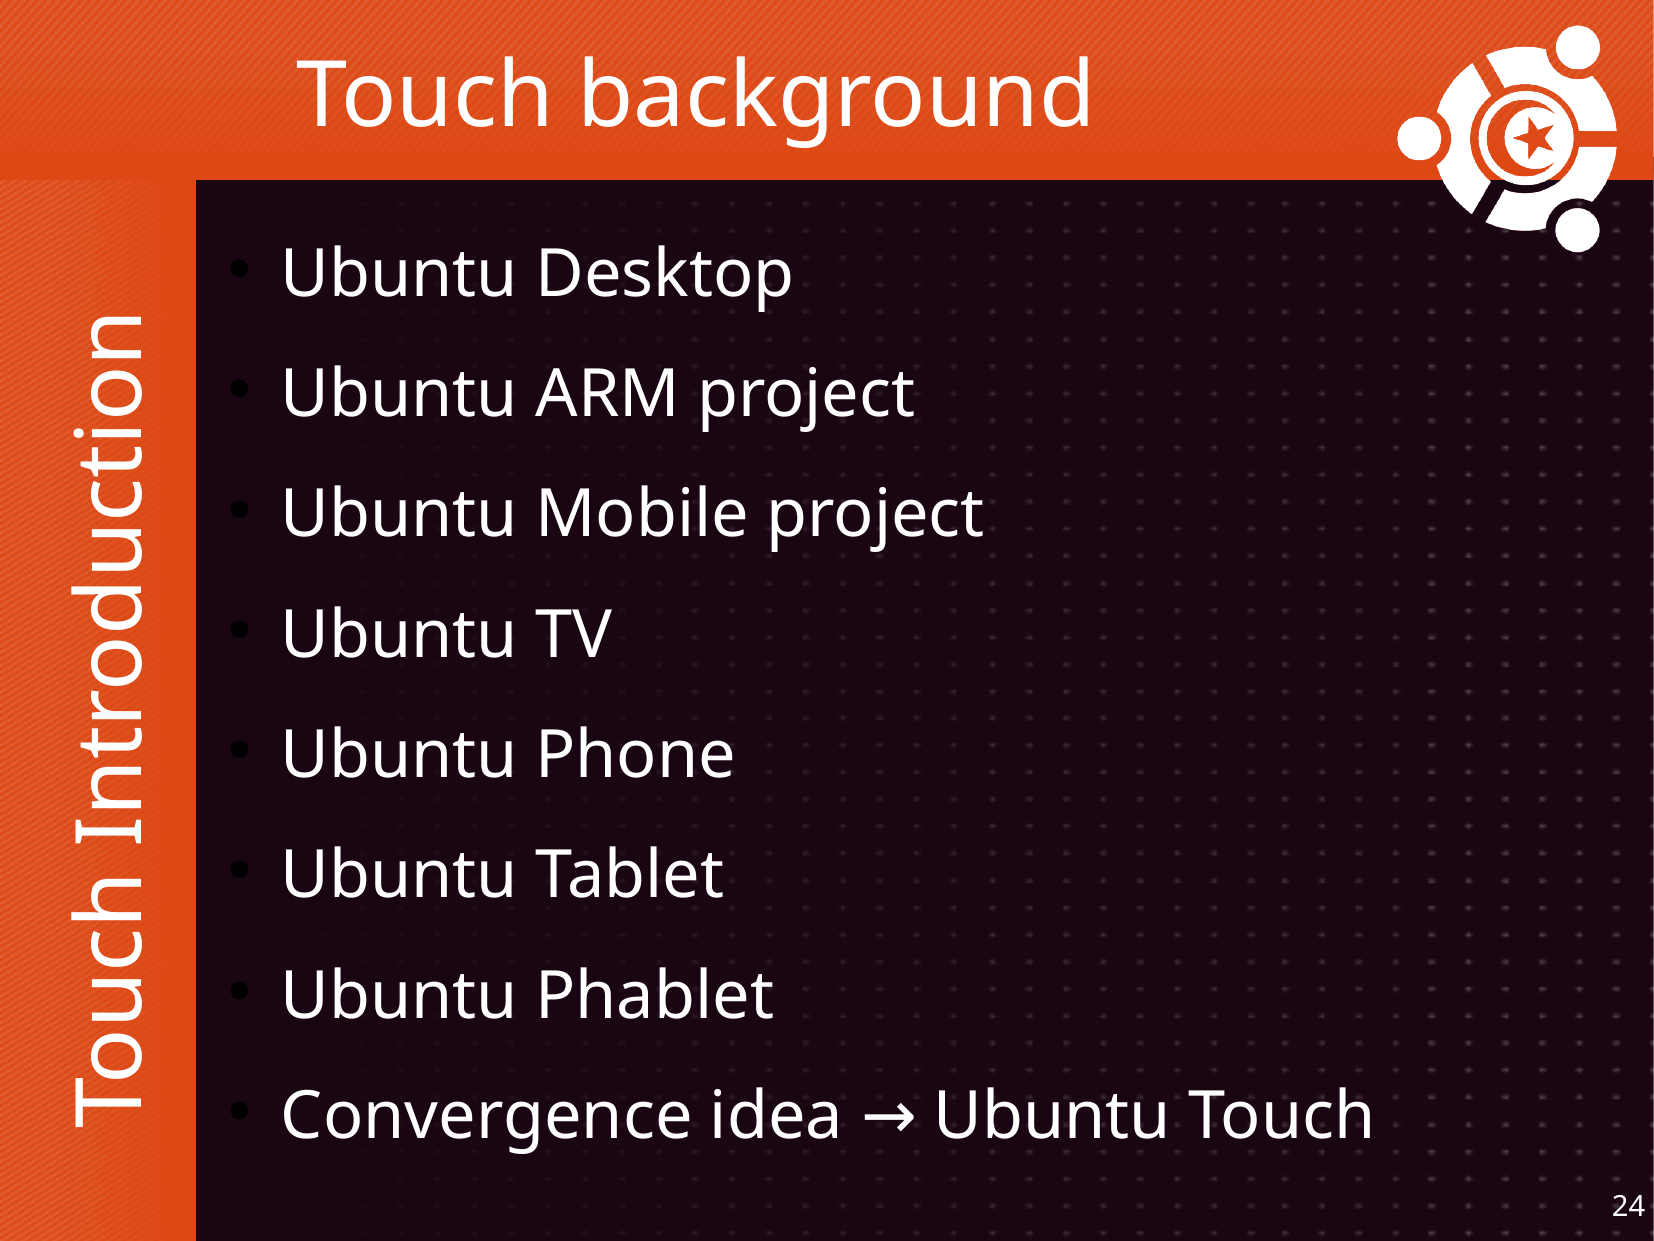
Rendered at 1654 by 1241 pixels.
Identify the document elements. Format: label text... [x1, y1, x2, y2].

title Touch Introduction [17, 210, 196, 1229]
title Touch background [0, 2, 1394, 181]
list Ubuntu Desktop Ubuntu ARM project Ubuntu Mobile project Ubuntu TV Ubuntu Phone Ubuntu Tablet Ubuntu Phablet Convergence idea → Ubuntu Touch [210, 225, 1639, 1186]
picture [0, 0, 1654, 1241]
